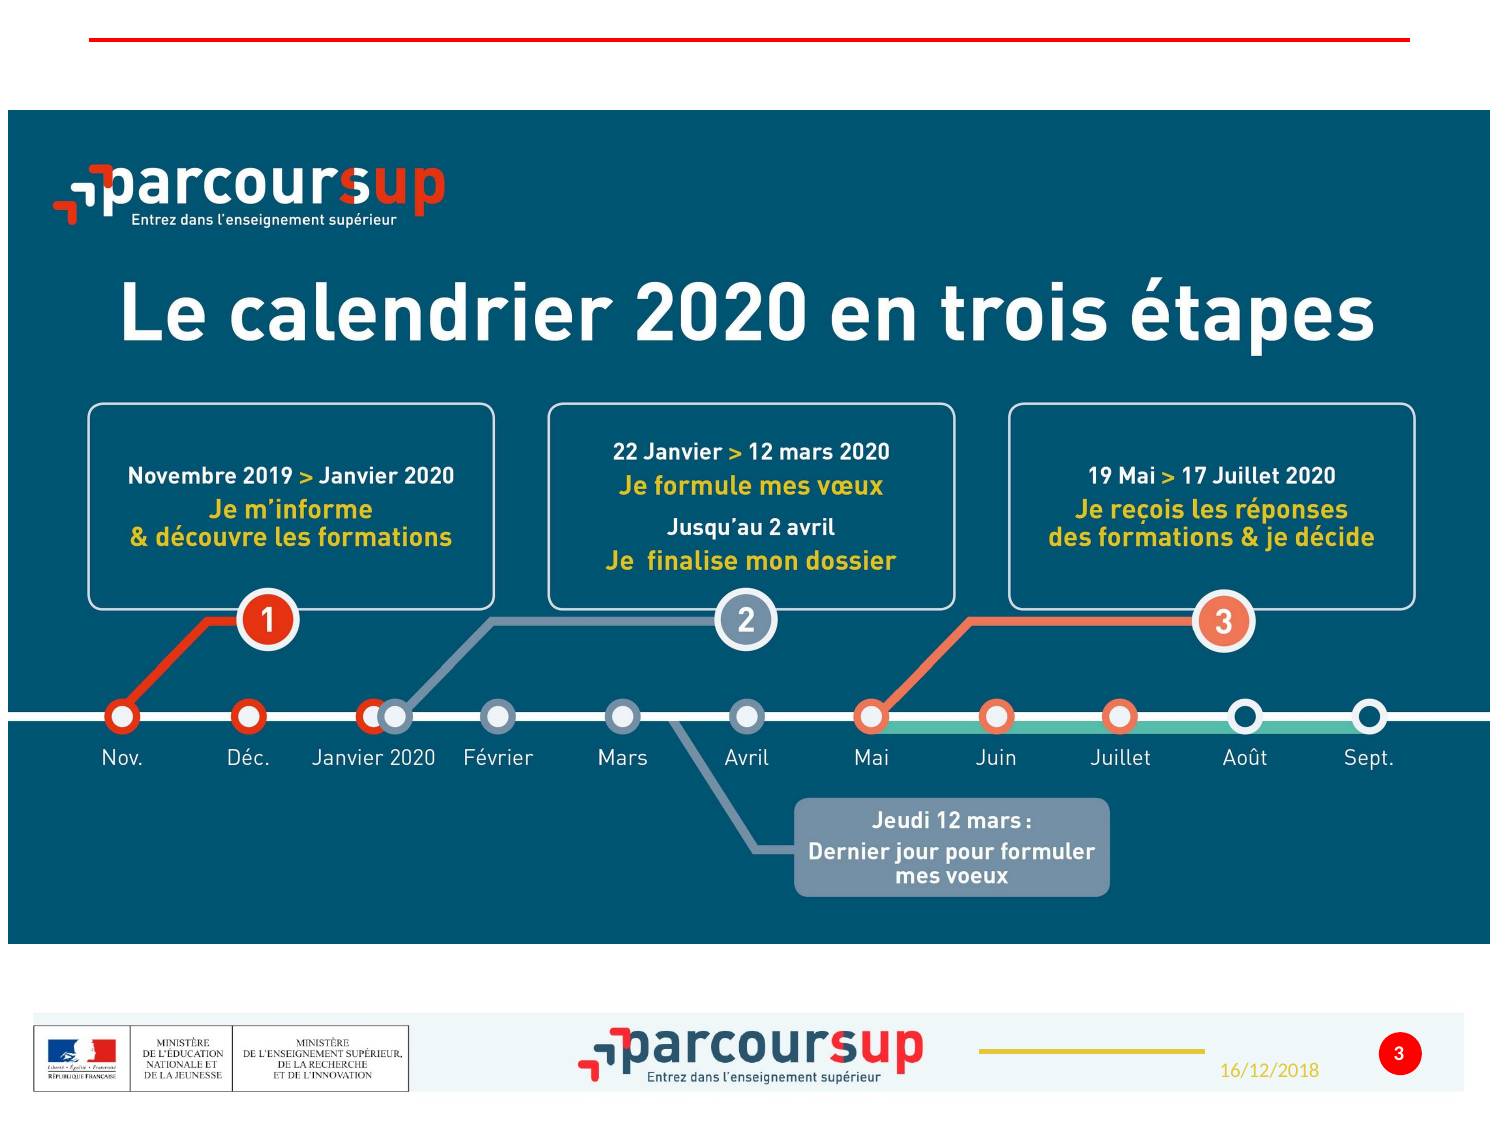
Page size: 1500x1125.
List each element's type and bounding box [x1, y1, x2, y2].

picture [1147, 277, 1162, 291]
picture [769, 282, 805, 340]
picture [514, 754, 523, 765]
picture [1238, 754, 1246, 765]
picture [514, 282, 526, 291]
picture [320, 215, 324, 225]
picture [53, 201, 77, 225]
picture [385, 297, 421, 341]
picture [1369, 754, 1379, 770]
picture [167, 298, 205, 340]
picture [226, 217, 241, 225]
picture [190, 217, 213, 225]
picture [1103, 755, 1112, 765]
picture [741, 754, 761, 765]
picture [989, 754, 997, 765]
picture [1121, 750, 1125, 765]
picture [973, 298, 1004, 340]
picture [630, 754, 647, 765]
picture [269, 298, 305, 341]
picture [535, 298, 572, 340]
picture [1295, 298, 1332, 340]
picture [976, 750, 984, 765]
picture [374, 217, 389, 225]
picture [71, 183, 95, 206]
picture [941, 287, 964, 341]
picture [414, 760, 422, 765]
picture [339, 168, 369, 204]
picture [142, 215, 168, 225]
picture [376, 168, 406, 204]
picture [514, 298, 525, 340]
picture [681, 281, 716, 340]
picture [526, 754, 532, 765]
picture [181, 214, 188, 225]
picture [235, 168, 265, 204]
picture [303, 217, 318, 225]
picture [1338, 298, 1373, 340]
picture [1006, 298, 1042, 340]
picture [764, 749, 768, 765]
picture [103, 750, 108, 765]
picture [1205, 297, 1240, 340]
picture [872, 754, 881, 765]
picture [228, 749, 241, 765]
picture [488, 754, 506, 766]
picture [204, 168, 232, 204]
picture [1052, 297, 1063, 340]
picture [313, 750, 320, 765]
picture [477, 749, 486, 765]
picture [599, 749, 614, 765]
picture [1359, 754, 1368, 765]
picture [177, 168, 202, 204]
picture [414, 749, 422, 757]
picture [244, 213, 270, 228]
picture [477, 298, 508, 341]
picture [231, 297, 264, 340]
picture [347, 213, 371, 227]
picture [339, 298, 375, 340]
picture [376, 754, 383, 764]
picture [324, 754, 332, 765]
picture [1175, 287, 1199, 340]
picture [1007, 754, 1015, 765]
picture [312, 168, 338, 204]
picture [1091, 750, 1099, 765]
picture [725, 749, 736, 765]
picture [133, 213, 139, 224]
picture [1262, 751, 1266, 765]
picture [1346, 749, 1356, 764]
picture [364, 754, 373, 765]
picture [414, 168, 446, 216]
picture [391, 749, 399, 765]
picture [337, 754, 360, 765]
picture [426, 750, 434, 765]
picture [1224, 750, 1234, 765]
picture [170, 217, 175, 225]
picture [273, 168, 303, 204]
picture [108, 749, 115, 765]
picture [8, 403, 1490, 897]
picture [1133, 754, 1142, 765]
picture [856, 749, 869, 765]
picture [1145, 751, 1149, 765]
picture [617, 754, 626, 765]
picture [465, 755, 473, 764]
picture [430, 282, 466, 340]
picture [1250, 754, 1259, 765]
picture [1052, 281, 1063, 291]
picture [124, 282, 162, 340]
picture [218, 214, 224, 224]
picture [316, 282, 334, 340]
picture [1000, 754, 1004, 765]
picture [273, 217, 300, 225]
picture [243, 754, 251, 765]
picture [139, 168, 168, 204]
picture [255, 754, 262, 765]
picture [329, 217, 344, 225]
picture [831, 297, 869, 340]
picture [726, 282, 761, 340]
picture [89, 164, 133, 216]
picture [1251, 298, 1287, 356]
picture [581, 298, 612, 340]
picture [878, 298, 914, 340]
picture [119, 754, 127, 765]
picture [1132, 298, 1169, 340]
text_box [1368, 1031, 1430, 1074]
picture [403, 749, 410, 765]
picture [130, 754, 138, 764]
picture [637, 282, 672, 341]
picture [1071, 298, 1107, 340]
